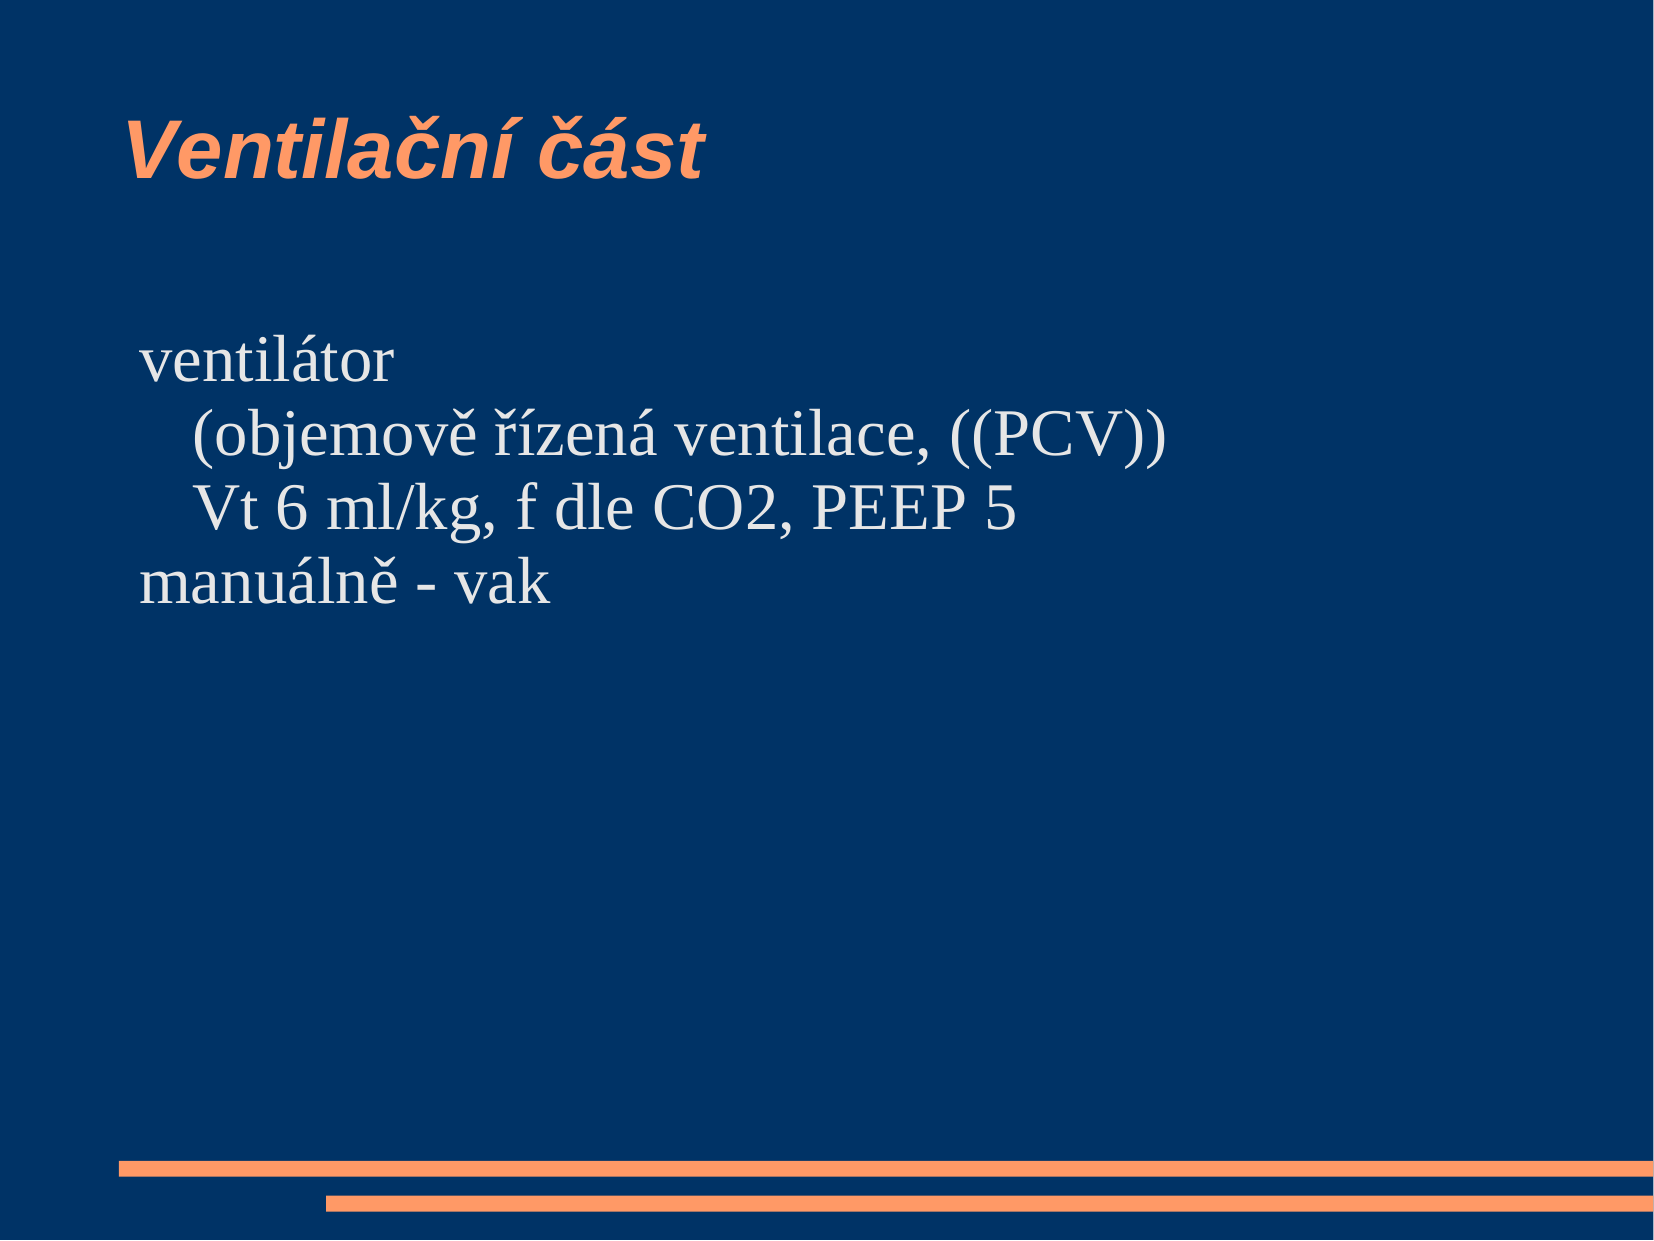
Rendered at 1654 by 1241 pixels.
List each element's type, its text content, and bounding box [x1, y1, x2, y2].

title Ventilační část [121, 46, 1534, 254]
list ventilátor (objemově řízená ventilace, ((PCV)) Vt 6 ml/kg, f dle CO2, PEEP 5 manuálně - vak [121, 322, 1561, 1132]
